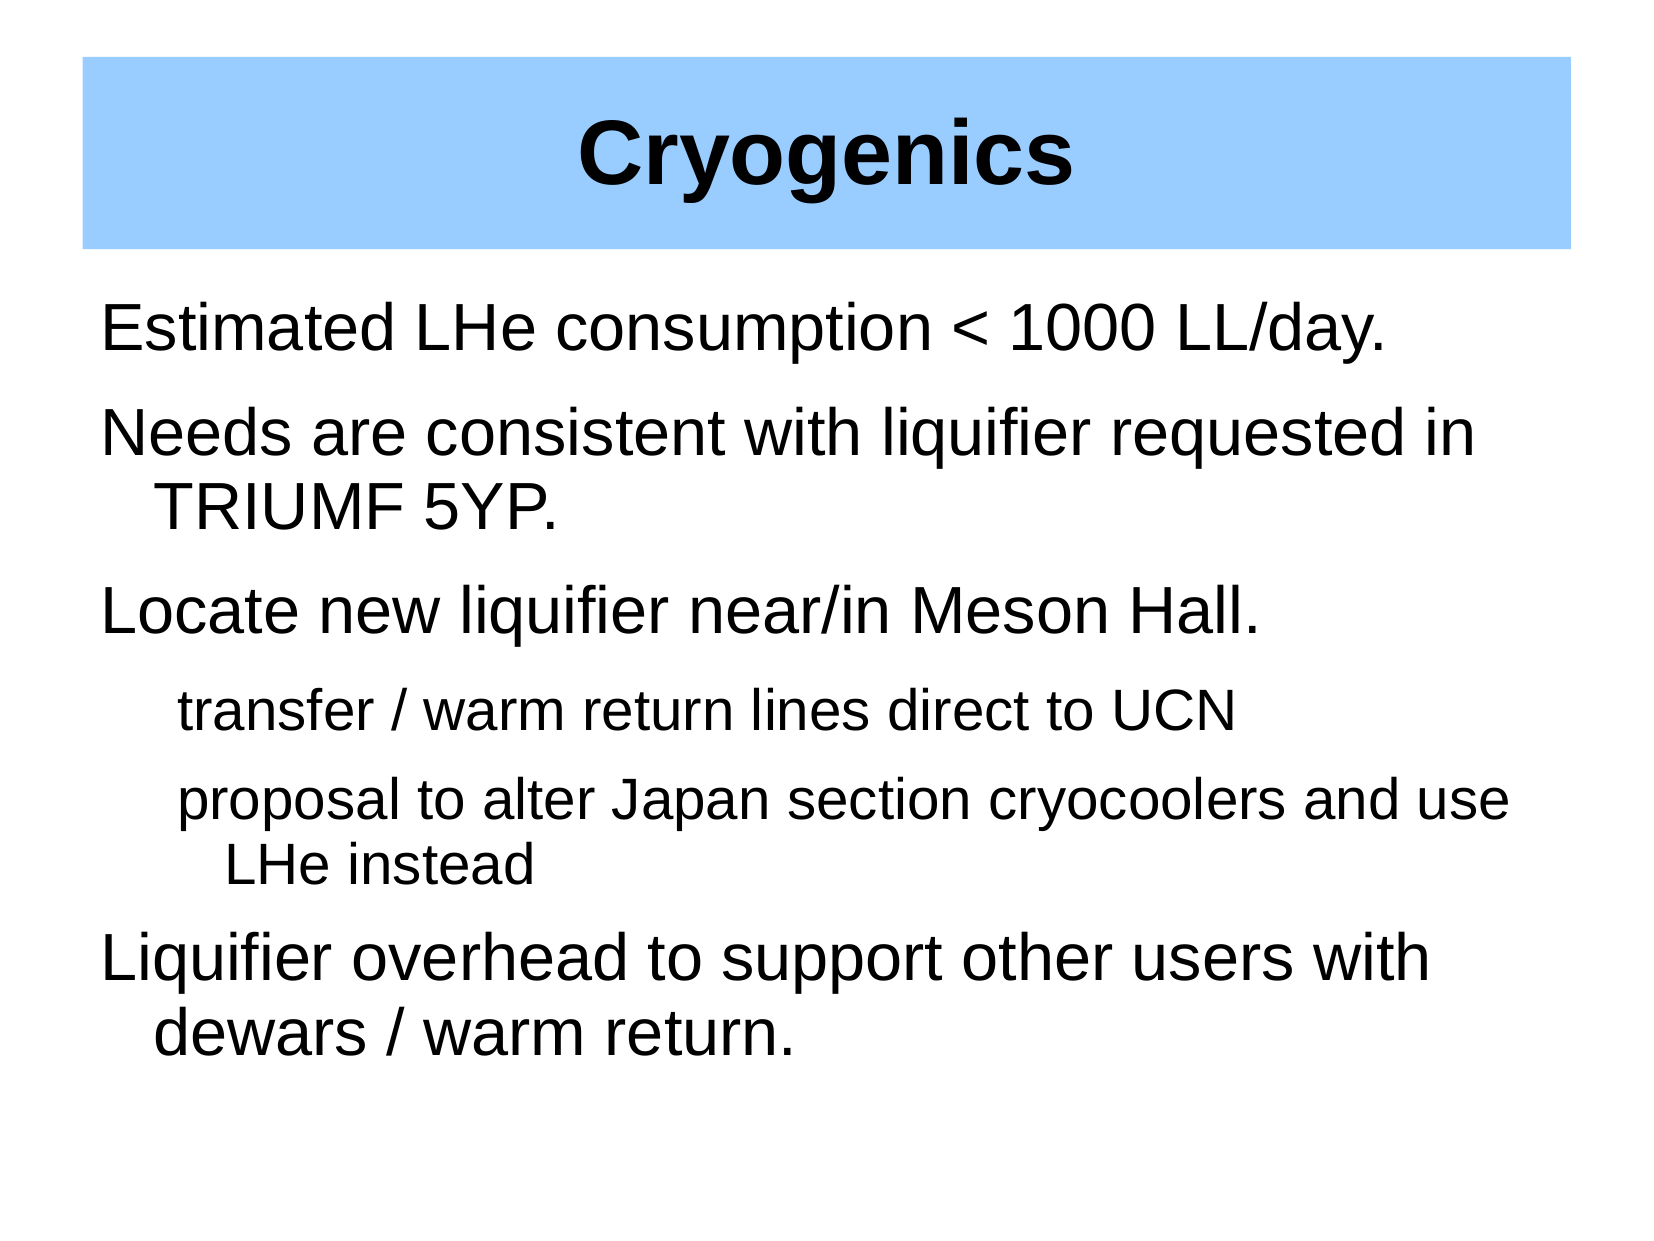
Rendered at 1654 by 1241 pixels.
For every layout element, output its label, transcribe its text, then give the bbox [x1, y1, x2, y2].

title Cryogenics [82, 56, 1571, 250]
list Estimated LHe consumption < 1000 LL/day. Needs are consistent with liquifier requested in TRIUMF 5YP. Locate new liquifier near/in Meson Hall. transfer / warm return lines direct to UCN proposal to alter Japan section cryocoolers and use LHe instead Liquifier overhead to support other users with dewars / warm return. [82, 290, 1571, 1142]
